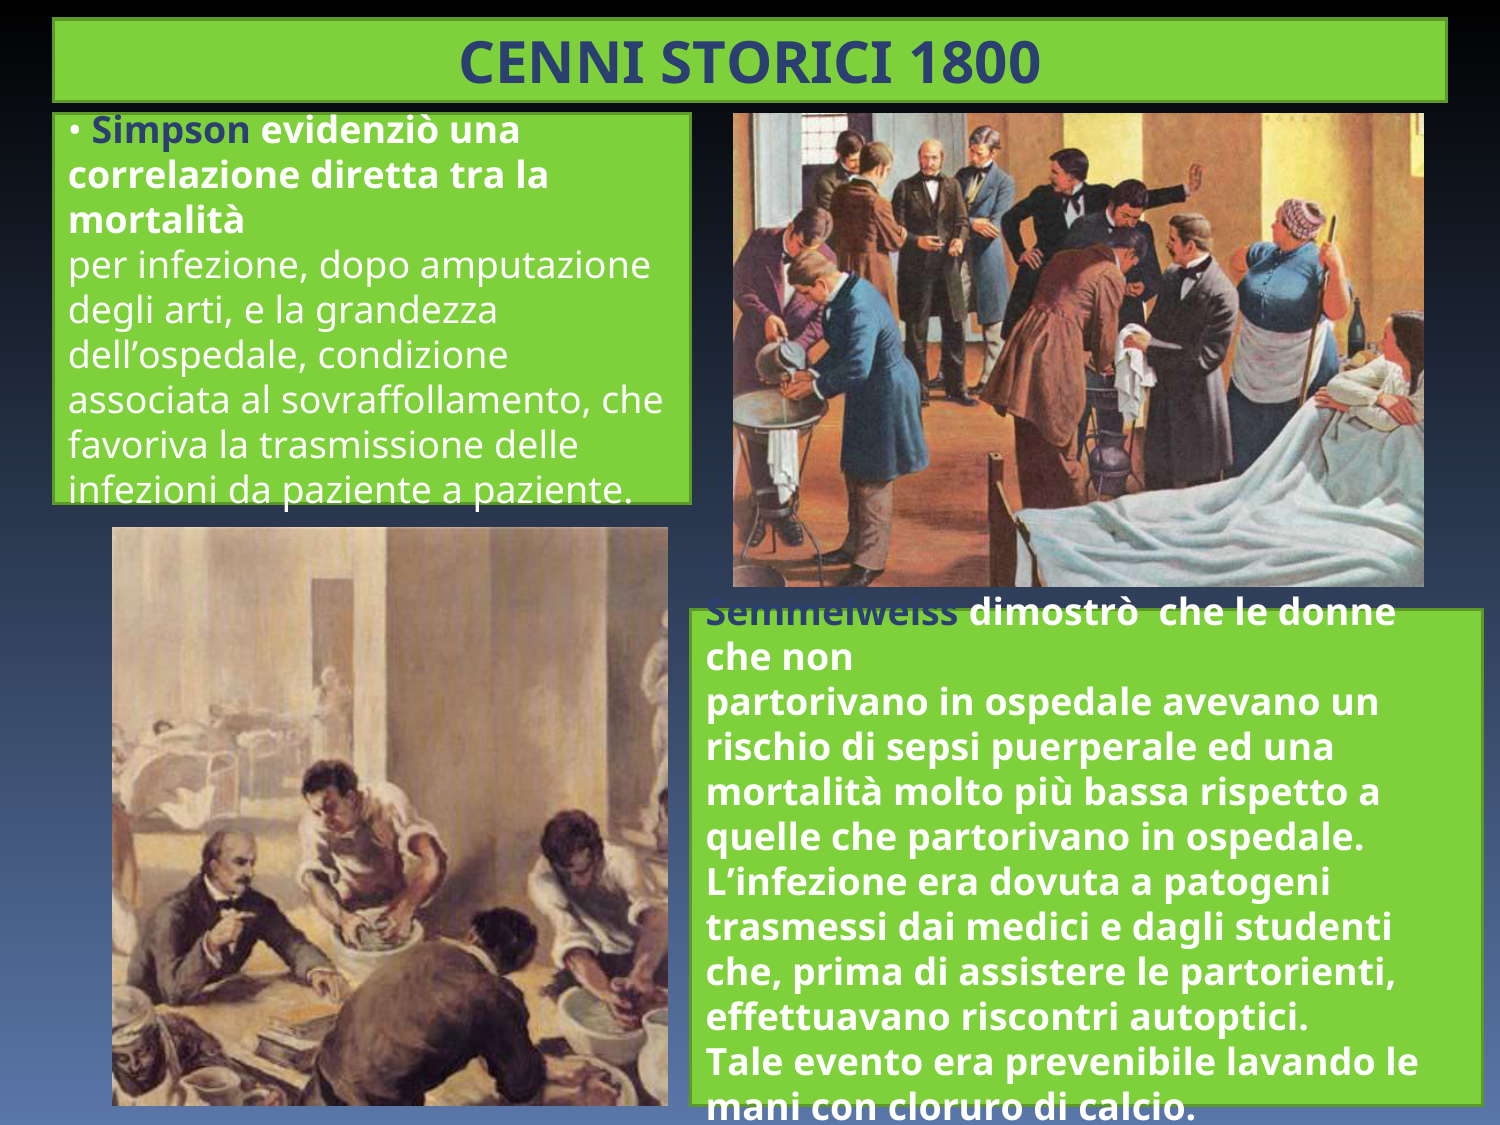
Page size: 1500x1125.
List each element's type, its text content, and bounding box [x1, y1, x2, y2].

text_box Semmelweiss dimostrò che le donne che non partorivano in ospedale avevano un rischio di sepsi puerperale ed una mortalità molto più bassa rispetto a quelle che partorivano in ospedale. L’infezione era dovuta a patogeni trasmessi dai medici e dagli studenti che, prima di assistere le partorienti, effettuavano riscontri autoptici. Tale evento era prevenibile lavando le mani con cloruro di calcio. [690, 609, 1483, 1106]
text_box CENNI STORICI 1800 [53, 19, 1447, 102]
picture [733, 113, 1424, 587]
text_box • Simpson evidenziò una correlazione diretta tra la mortalità per infezione, dopo amputazione degli arti, e la grandezza dell’ospedale, condizione associata al sovraffollamento, che favoriva la trasmissione delle infezioni da paziente a paziente. [53, 113, 691, 504]
picture [112, 527, 668, 1106]
